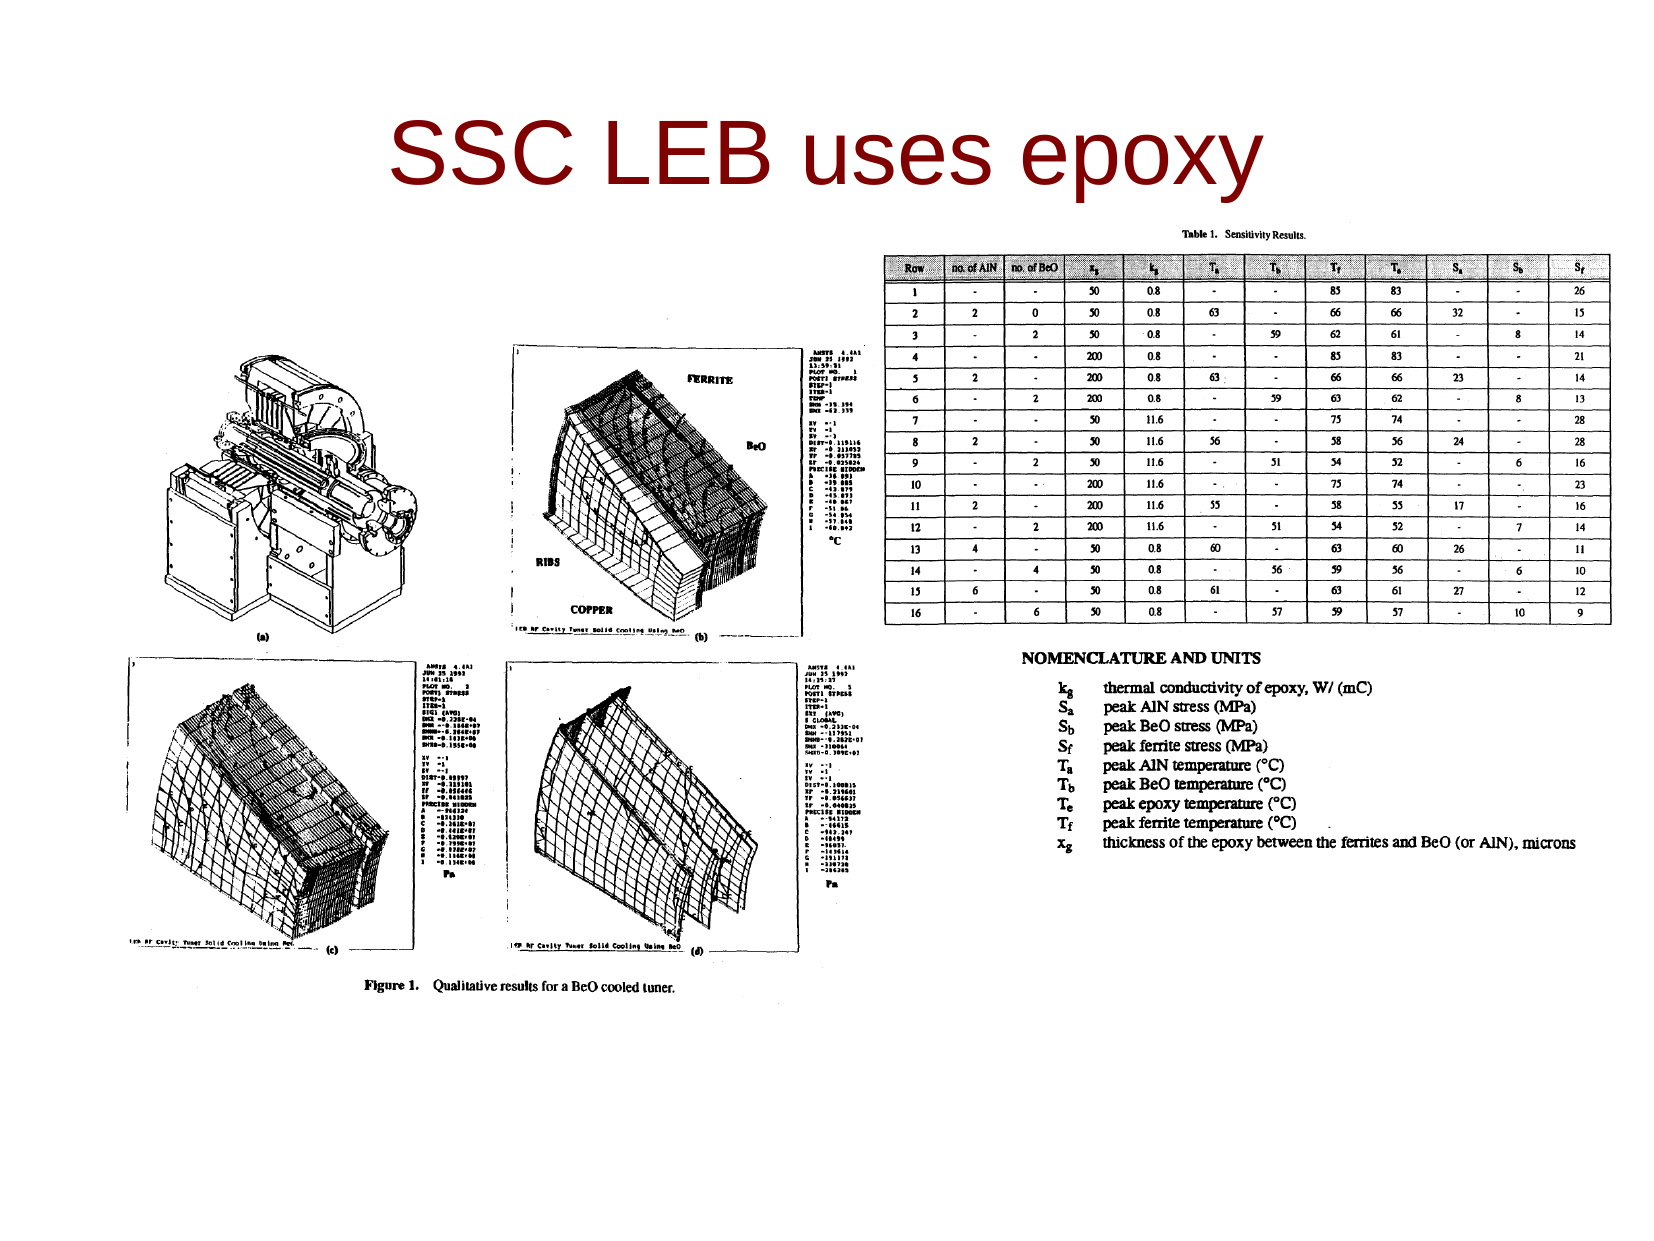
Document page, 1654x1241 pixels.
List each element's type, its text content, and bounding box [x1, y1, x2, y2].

title SSC LEB uses epoxy [82, 49, 1571, 257]
picture [26, 213, 1617, 1007]
